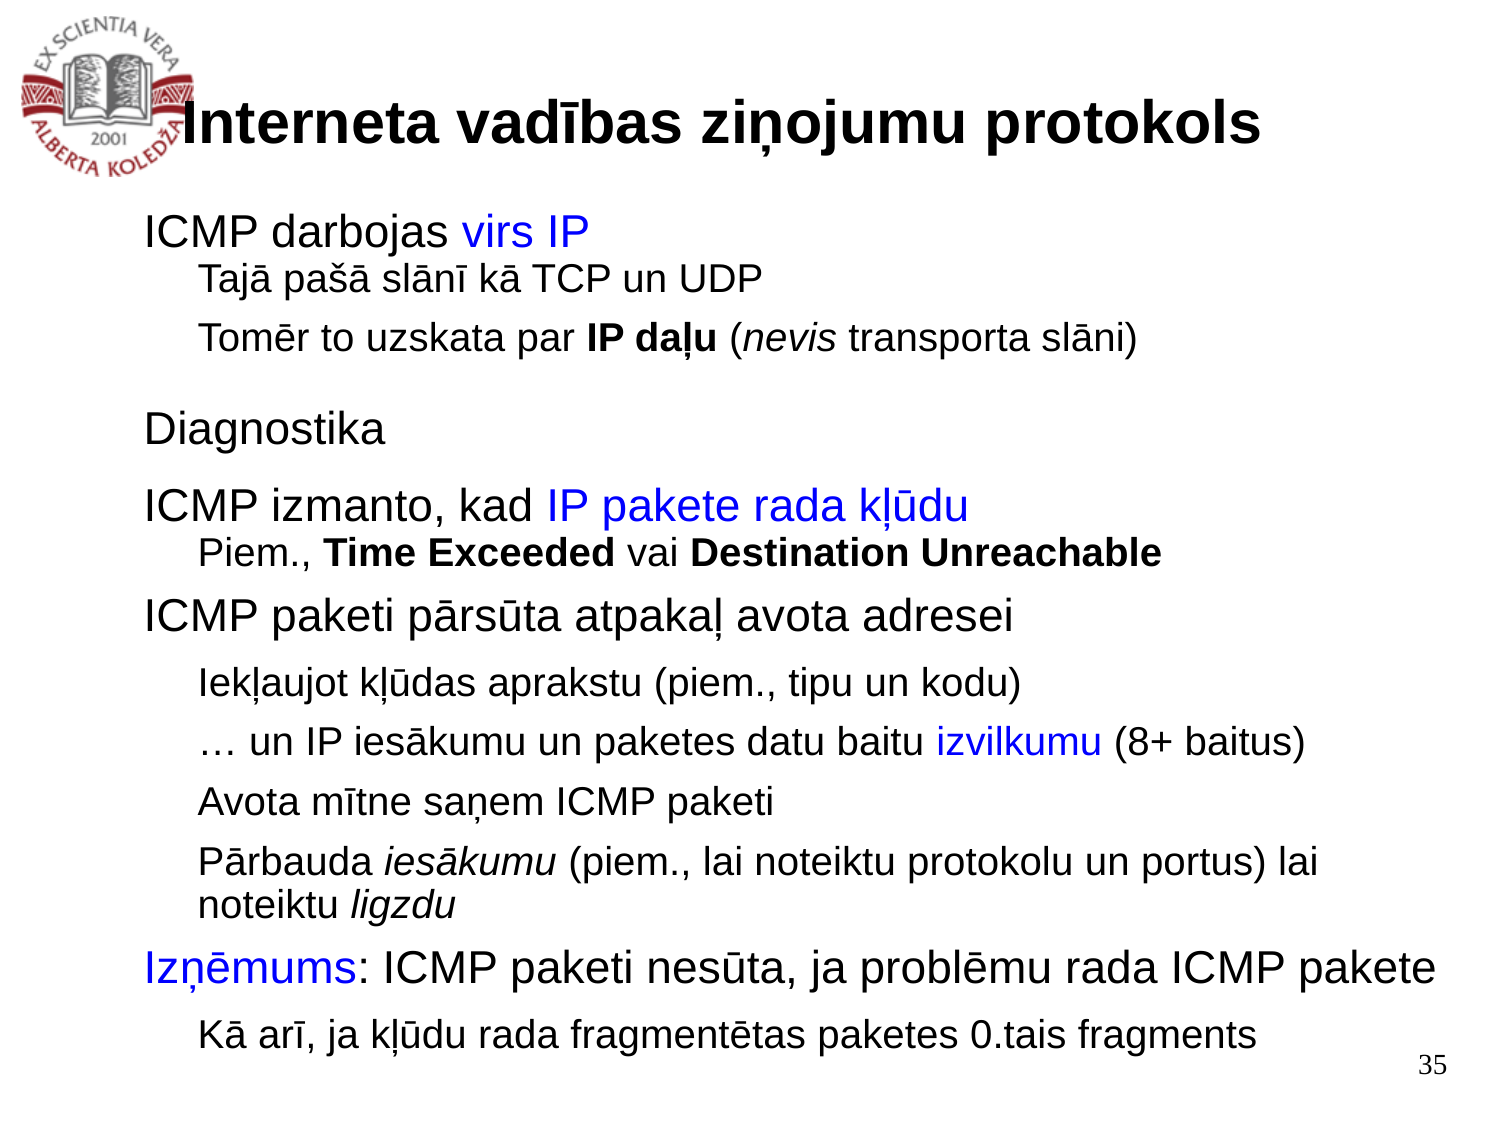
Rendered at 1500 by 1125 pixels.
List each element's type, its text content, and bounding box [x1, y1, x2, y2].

title Interneta vadības ziņojumu protokols [50, 62, 1374, 175]
list ICMP darbojas virs IP Tajā pašā slānī kā TCP un UDP Tomēr to uzskata par IP daļu (nevis transporta slāni) Diagnostika ICMP izmanto, kad IP pakete rada kļūdu Piem., Time Exceeded vai Destination Unreachable ICMP paketi pārsūta atpakaļ avota adresei Iekļaujot kļūdas aprakstu (piem., tipu un kodu) … un IP iesākumu un paketes datu baitu izvilkumu (8+ baitus) Avota mītne saņem ICMP paketi Pārbauda iesākumu (piem., lai noteiktu protokolu un portus) lai noteiktu ligzdu Izņēmums: ICMP paketi nesūta, ja problēmu rada ICMP pakete Kā arī, ja kļūdu rada fragmentētas paketes 0.tais fragments [74, 200, 1463, 1101]
picture [21, 16, 194, 177]
